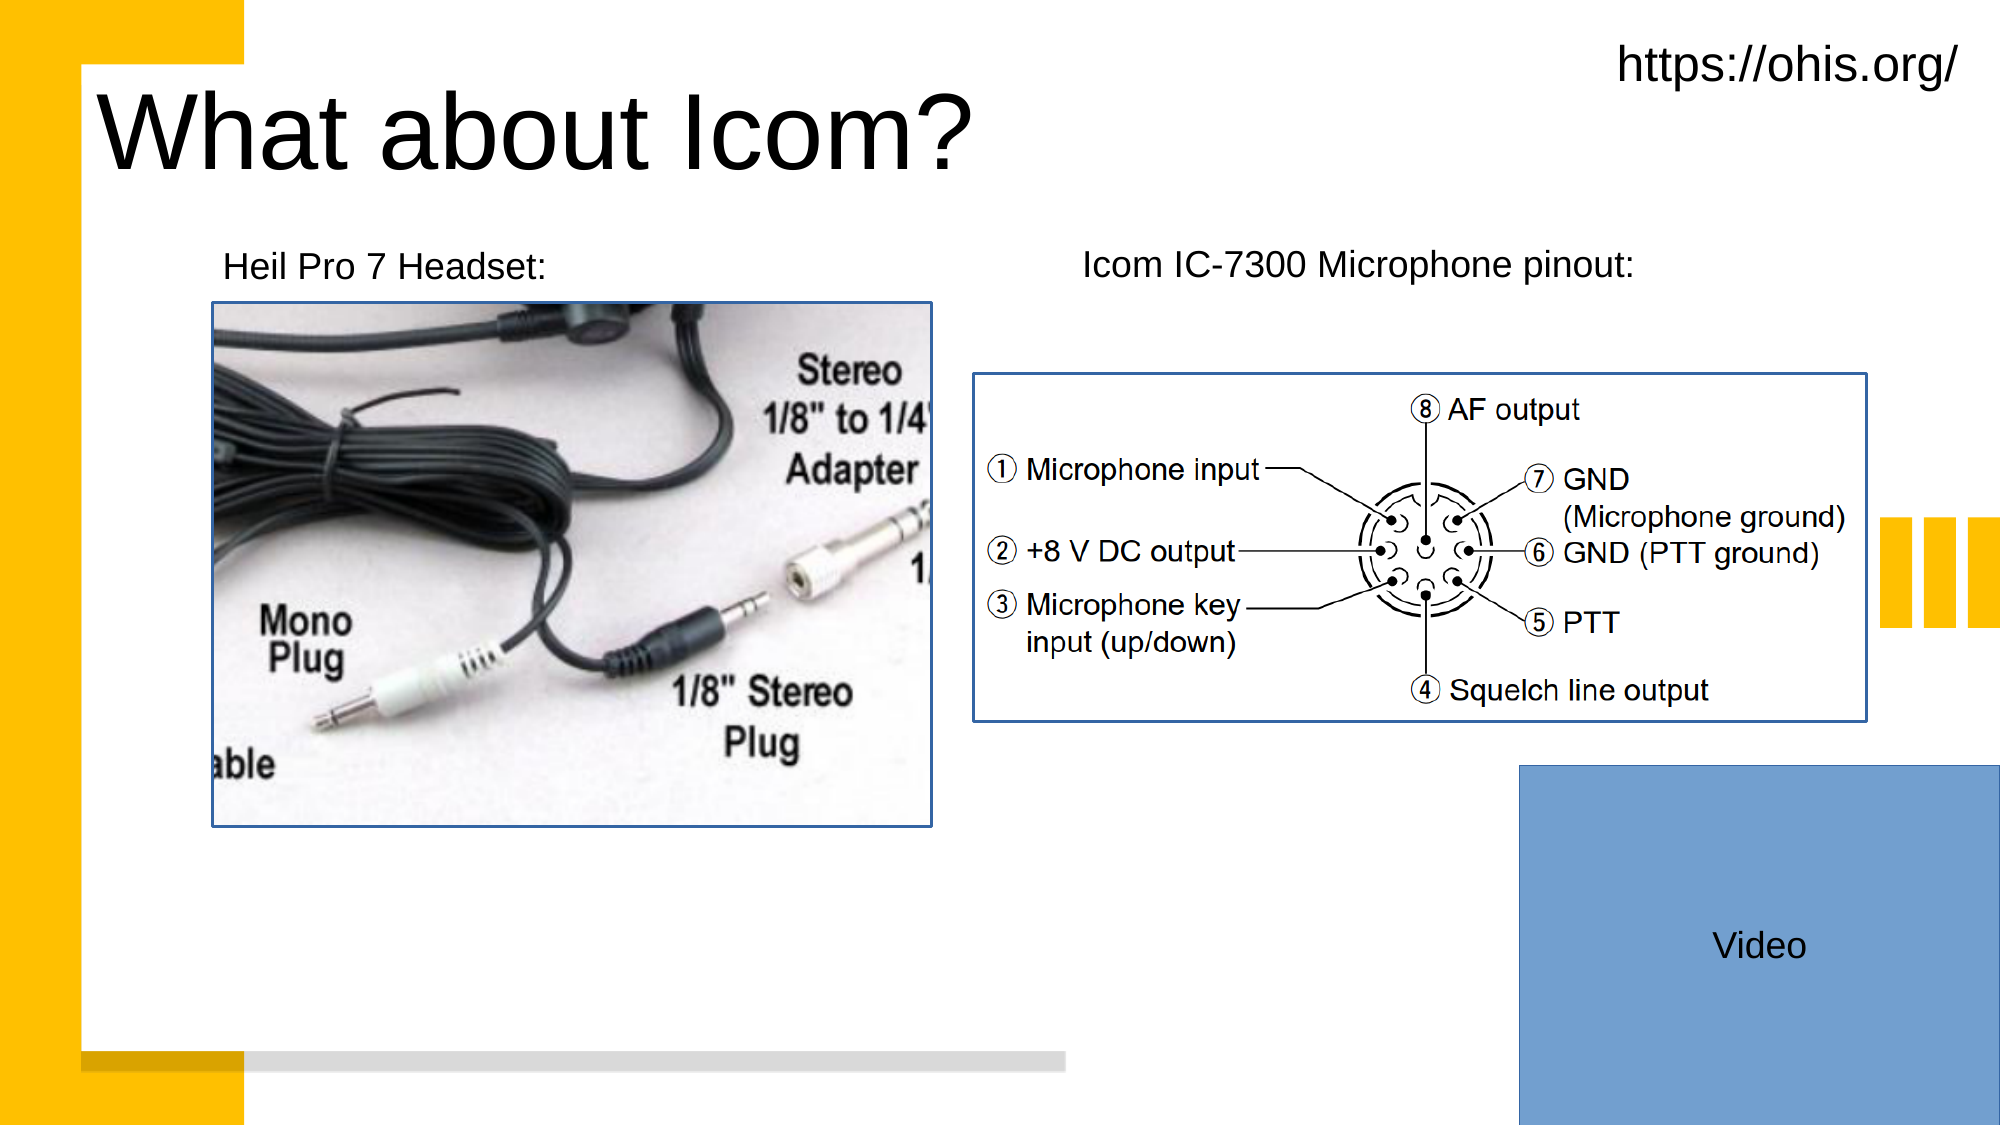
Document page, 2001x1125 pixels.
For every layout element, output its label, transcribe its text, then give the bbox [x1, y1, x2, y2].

text_box Heil Pro 7 Headset: [207, 238, 563, 296]
text_box Video [1519, 765, 2000, 1125]
text_box [0, 0, 2000, 1125]
picture [975, 375, 1866, 721]
text_box https://ohis.org/ [1590, 29, 1974, 105]
picture [214, 303, 931, 826]
text_box Icom IC-7300 Microphone pinout: [1067, 236, 1651, 294]
text_box What about Icom? [81, 64, 1921, 201]
